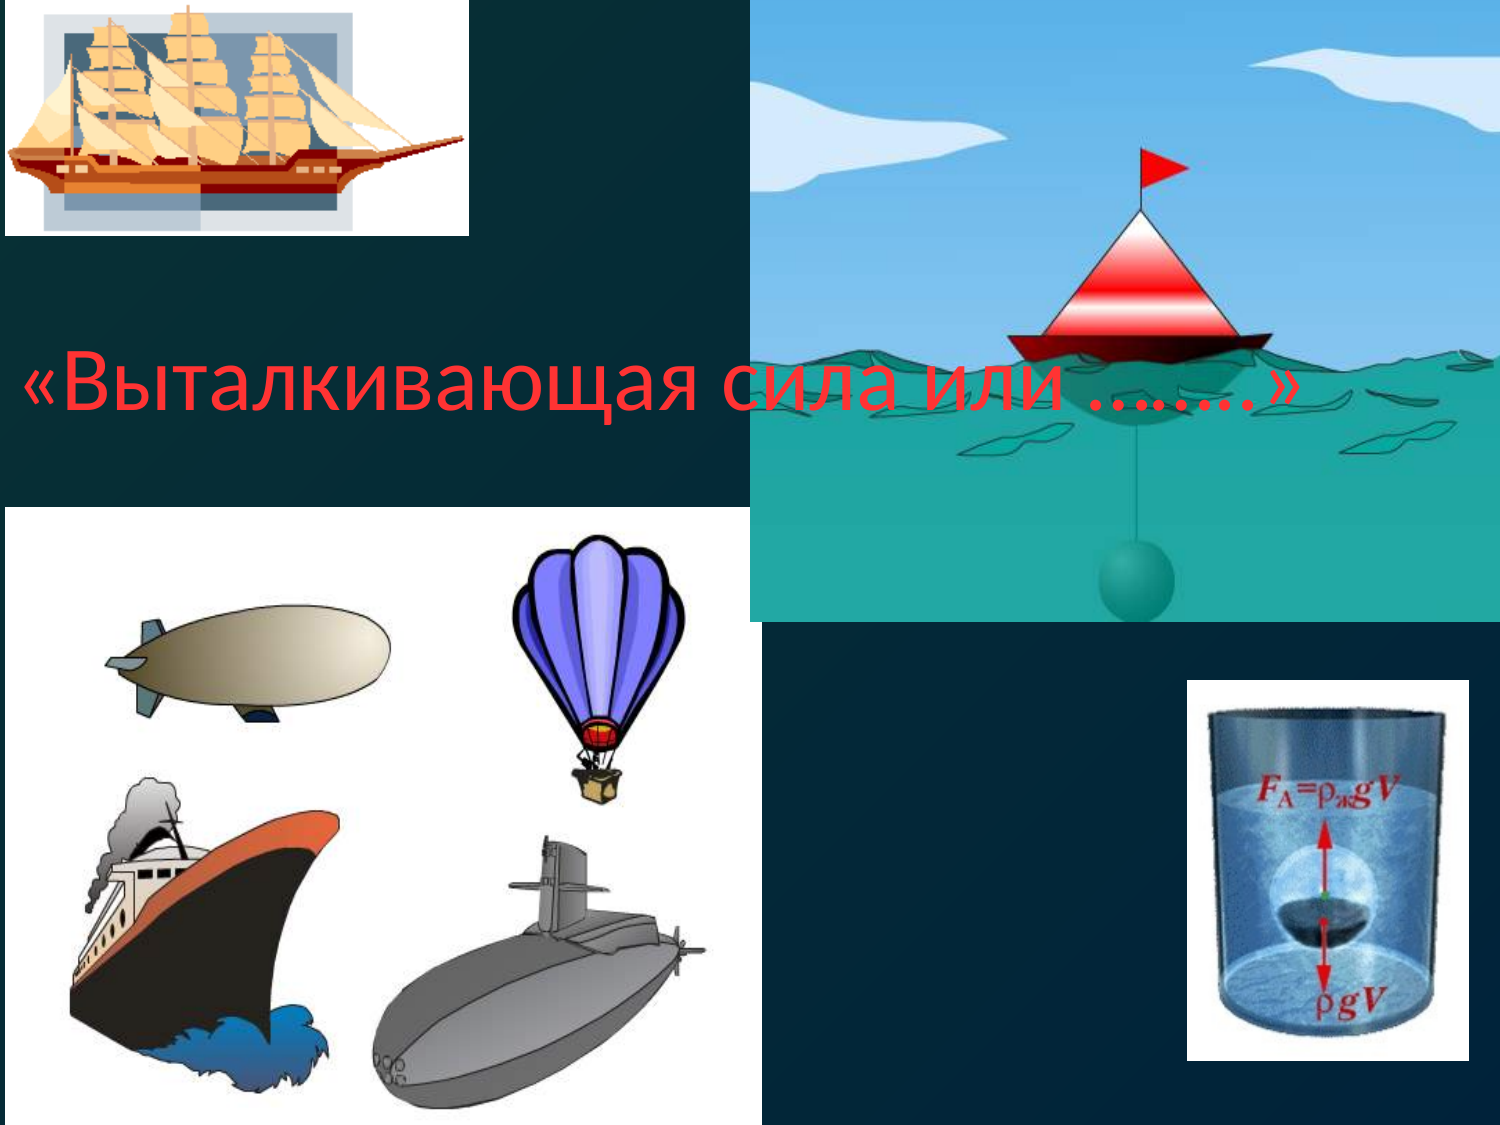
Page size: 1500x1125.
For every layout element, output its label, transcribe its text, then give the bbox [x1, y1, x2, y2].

picture [5, 0, 469, 236]
picture [5, 705, 761, 1125]
title «Выталкивающая сила или ……..» [0, 310, 1500, 705]
picture [750, 0, 1500, 310]
picture [1187, 680, 1469, 1061]
